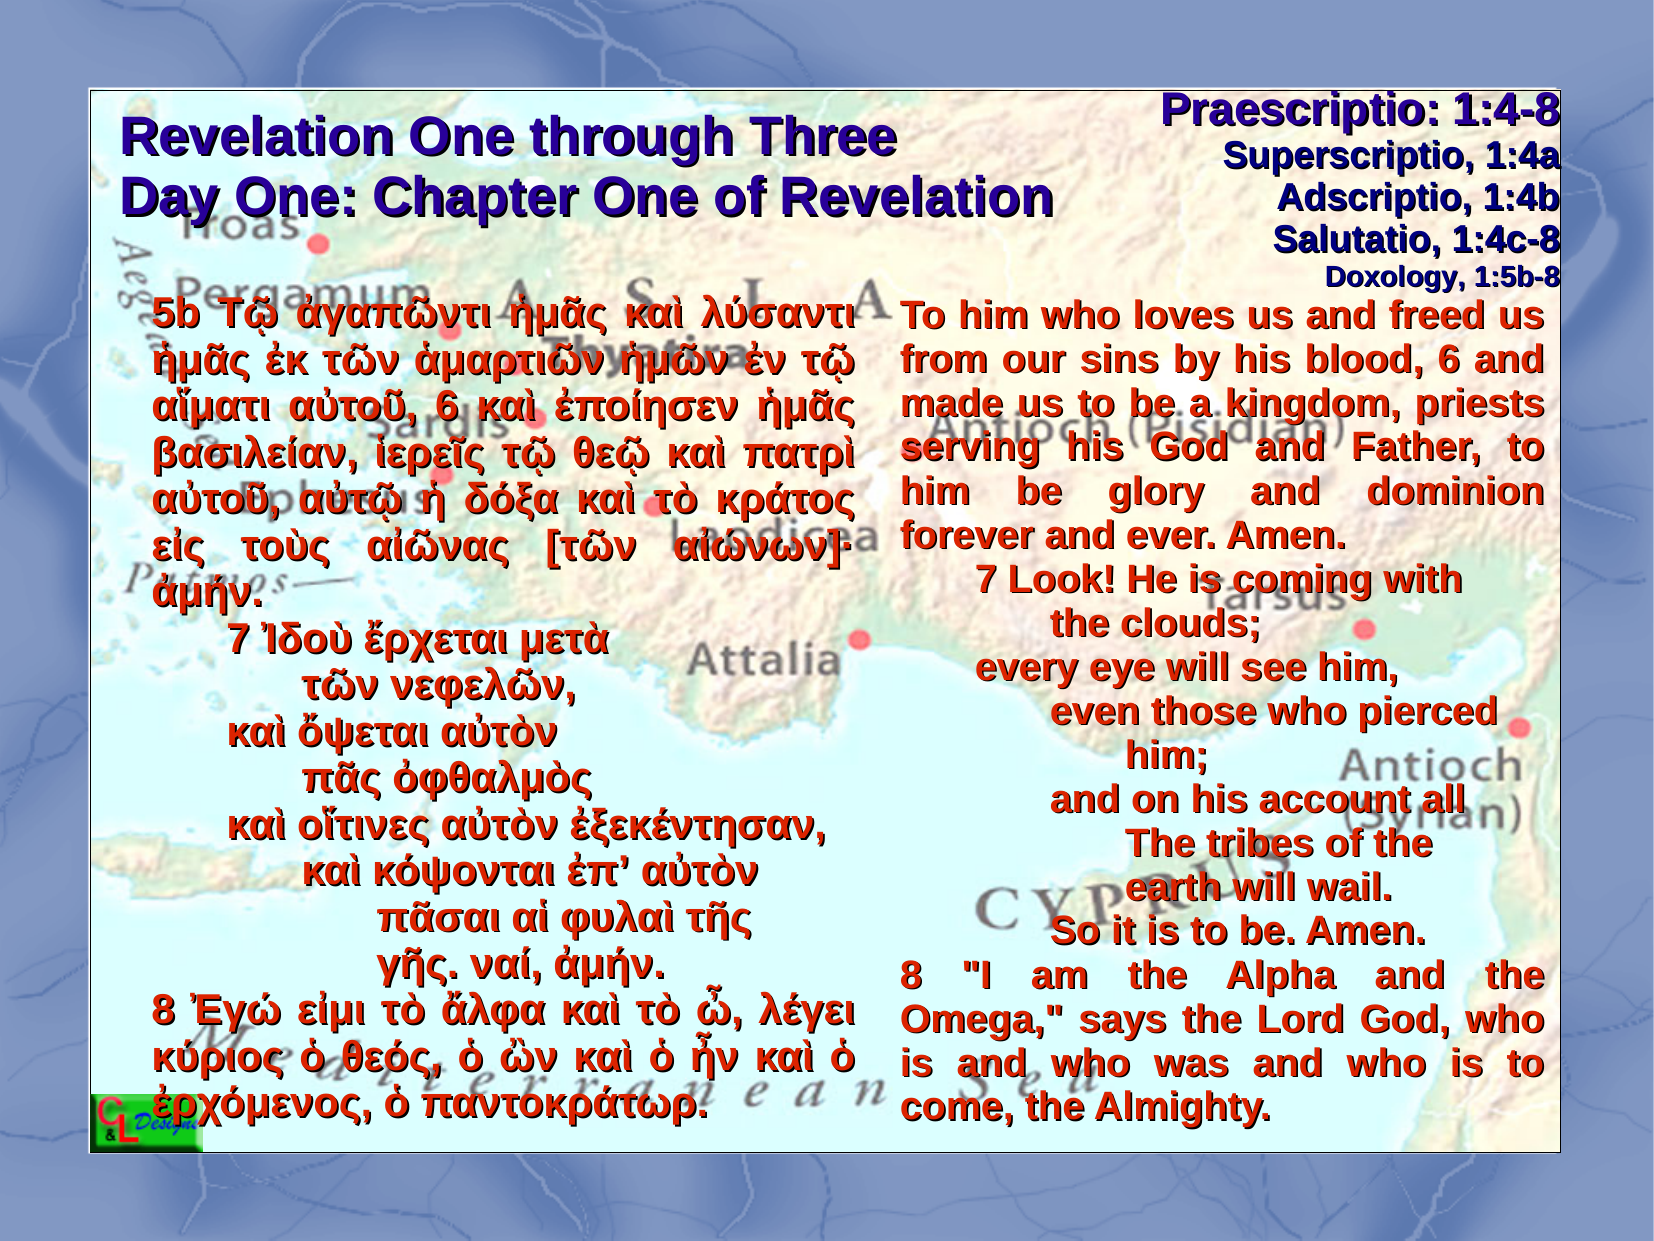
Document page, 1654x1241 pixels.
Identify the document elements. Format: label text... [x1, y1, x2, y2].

text_box 5b Τῷ ἀγαπῶντι ἡμᾶς καὶ λύσαντι ἡμᾶς ἐκ τῶν ἁμαρτιῶν ἡμῶν ἐν τῷ αἵματι αὐτοῦ, 6 καὶ ἐποίησεν ἡμᾶς βασιλείαν, ἱερεῖς τῷ θεῷ καὶ πατρὶ αὐτοῦ, αὐτῷ ἡ δόξα καὶ τὸ κράτος εἰς τοὺς αἰῶνας [τῶν αἰώνων]· ἀμήν. 7 Ἰδοὺ ἔρχεται μετὰ τῶν νεφελῶν, καὶ ὄψεται αὐτὸν πᾶς ὀφθαλμὸς καὶ οἵτινες αὐτὸν ἐξεκέντησαν, καὶ κόψονται ἐπʼ αὐτὸν πᾶσαι αἱ φυλαὶ τῆς γῆς. ναί, ἀμήν. 8 Ἐγώ εἰμι τὸ ἄλφα καὶ τὸ ὦ, λέγει κύριος ὁ θεός, ὁ ὢν καὶ ὁ ἦν καὶ ὁ ἐρχόμενος, ὁ παντοκράτωρ. [136, 281, 871, 1152]
title Revelation One through Three Day One: Chapter One of Revelation [119, 90, 1081, 303]
picture [0, 0, 1654, 1241]
text_box Praescriptio: 1:4-8 Superscriptio, 1:4a Adscriptio, 1:4b Salutatio, 1:4c-8 Doxology, 1:5b-8 [1135, 79, 1561, 285]
text_box To him who loves us and freed us from our sins by his blood, 6 and made us to be a kingdom, priests serving his God and Father, to him be glory and dominion forever and ever. Amen. 7 Look! He is coming with the clouds; every eye will see him, even those who pierced him; and on his account all The tribes of the earth will wail. So it is to be. Amen. 8 "I am the Alpha and the Omega," says the Lord God, who is and who was and who is to come, the Almighty. [885, 285, 1561, 1160]
